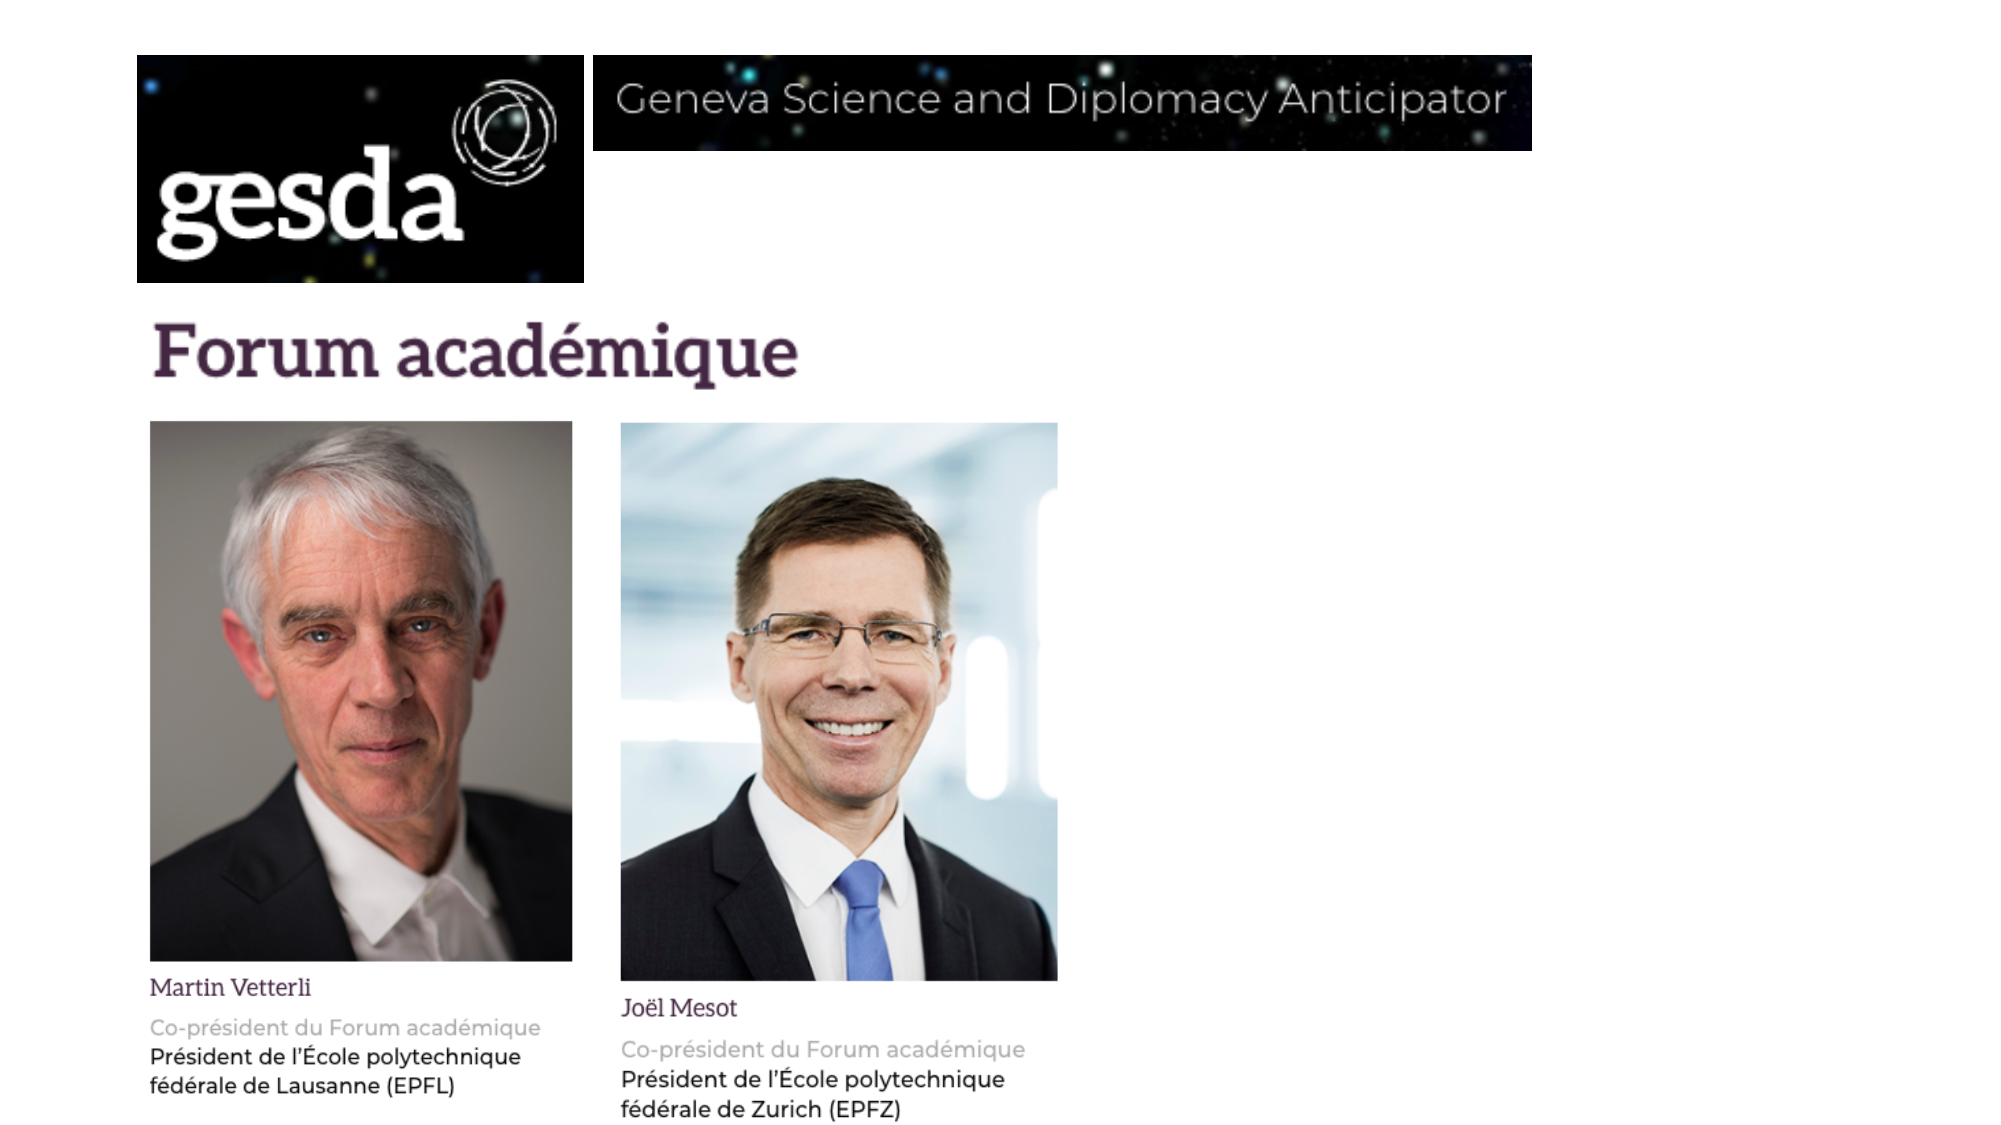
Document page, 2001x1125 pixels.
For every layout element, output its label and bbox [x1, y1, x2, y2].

picture [593, 55, 1532, 151]
picture [137, 306, 1066, 1125]
picture [137, 55, 584, 283]
